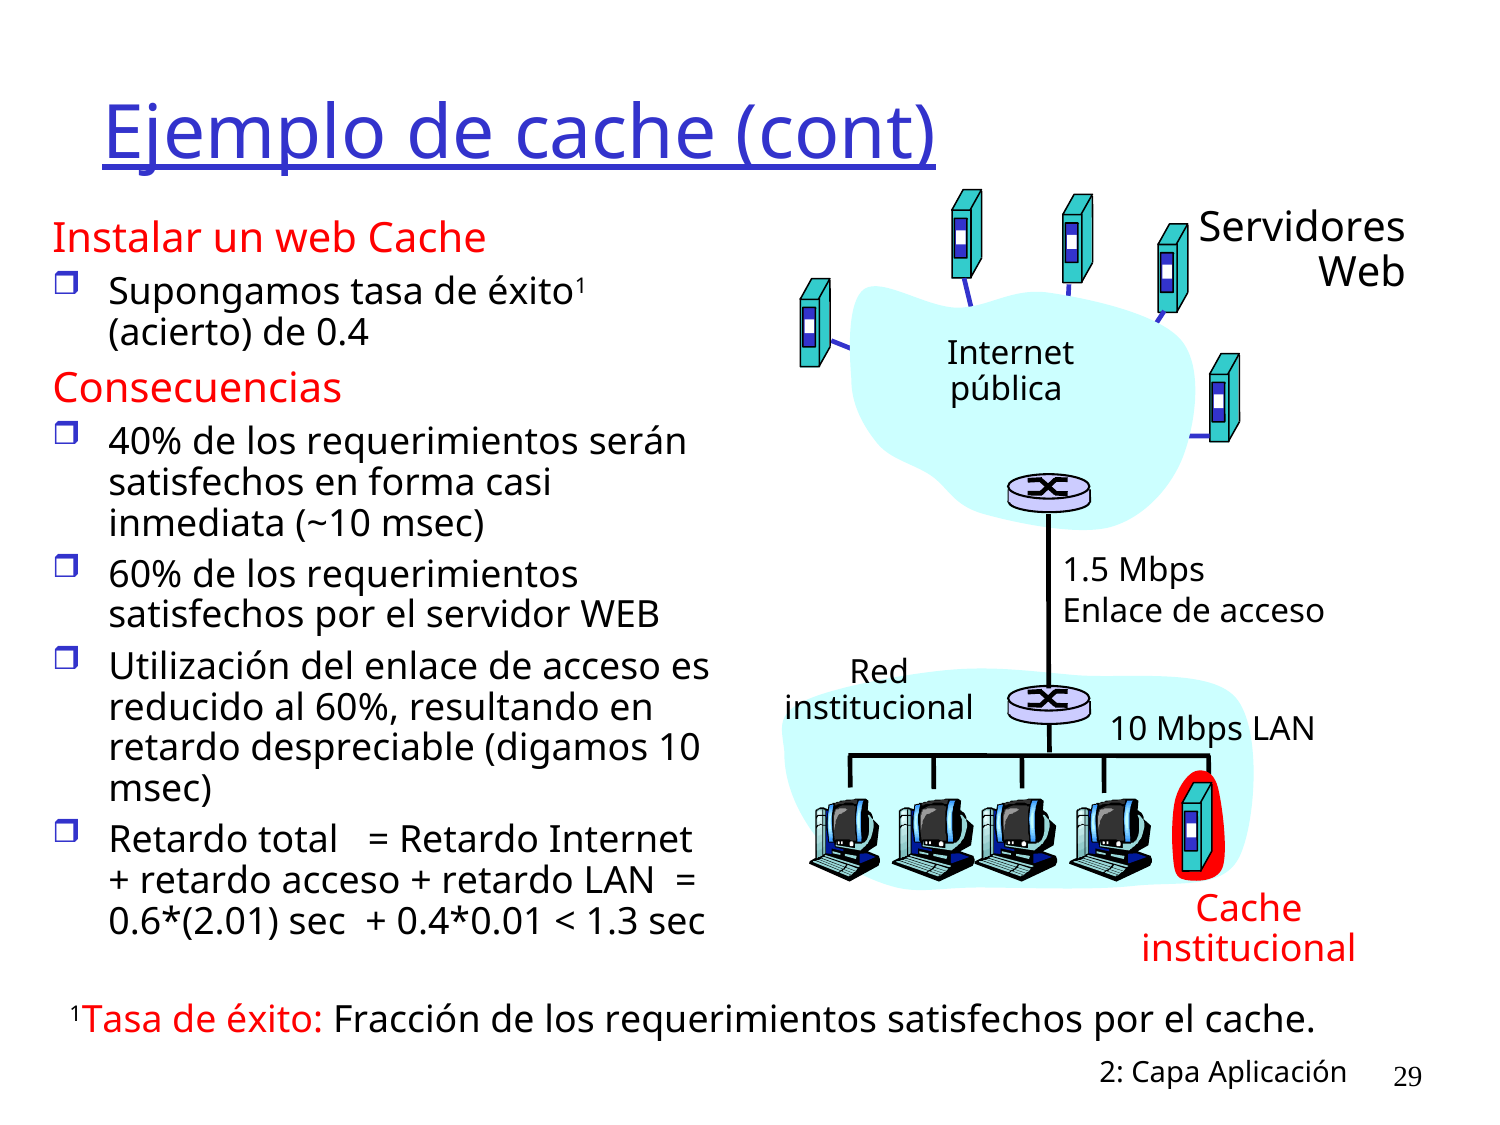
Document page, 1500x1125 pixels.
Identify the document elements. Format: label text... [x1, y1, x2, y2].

list Instalar un web Cache Supongamos tasa de éxito1 (acierto) de 0.4 Consecuencias 40% de los requerimientos serán satisfechos en forma casi inmediata (~10 msec) 60% de los requerimientos satisfechos por el servidor WEB Utilización del enlace de acceso es reducido al 60%, resultando en retardo despreciable (digamos 10 msec) Retardo total = Retardo Internet + retardo acceso + retardo LAN = 0.6*(2.01) sec + 0.4*0.01 < 1.3 sec [37, 208, 738, 971]
text_box 1.5 Mbps Enlace de acceso [1047, 545, 1341, 637]
text_box [1158, 223, 1183, 313]
text_box Internet pública [923, 327, 1090, 416]
text_box 10 Mbps LAN [1094, 704, 1332, 756]
text_box [849, 286, 1196, 531]
text_box 1Tasa de éxito: Fracción de los requerimientos satisfechos por el cache. [54, 987, 1332, 1049]
text_box [1062, 194, 1093, 283]
text_box [800, 278, 830, 368]
text_box Cache institucional [1126, 881, 1372, 978]
text_box [951, 189, 982, 279]
text_box [1209, 353, 1240, 443]
text_box Servidores Web [1183, 198, 1421, 304]
text_box Red institucional [769, 647, 990, 735]
text_box [782, 668, 1254, 891]
title Ejemplo de cache (cont) [87, 37, 1363, 225]
